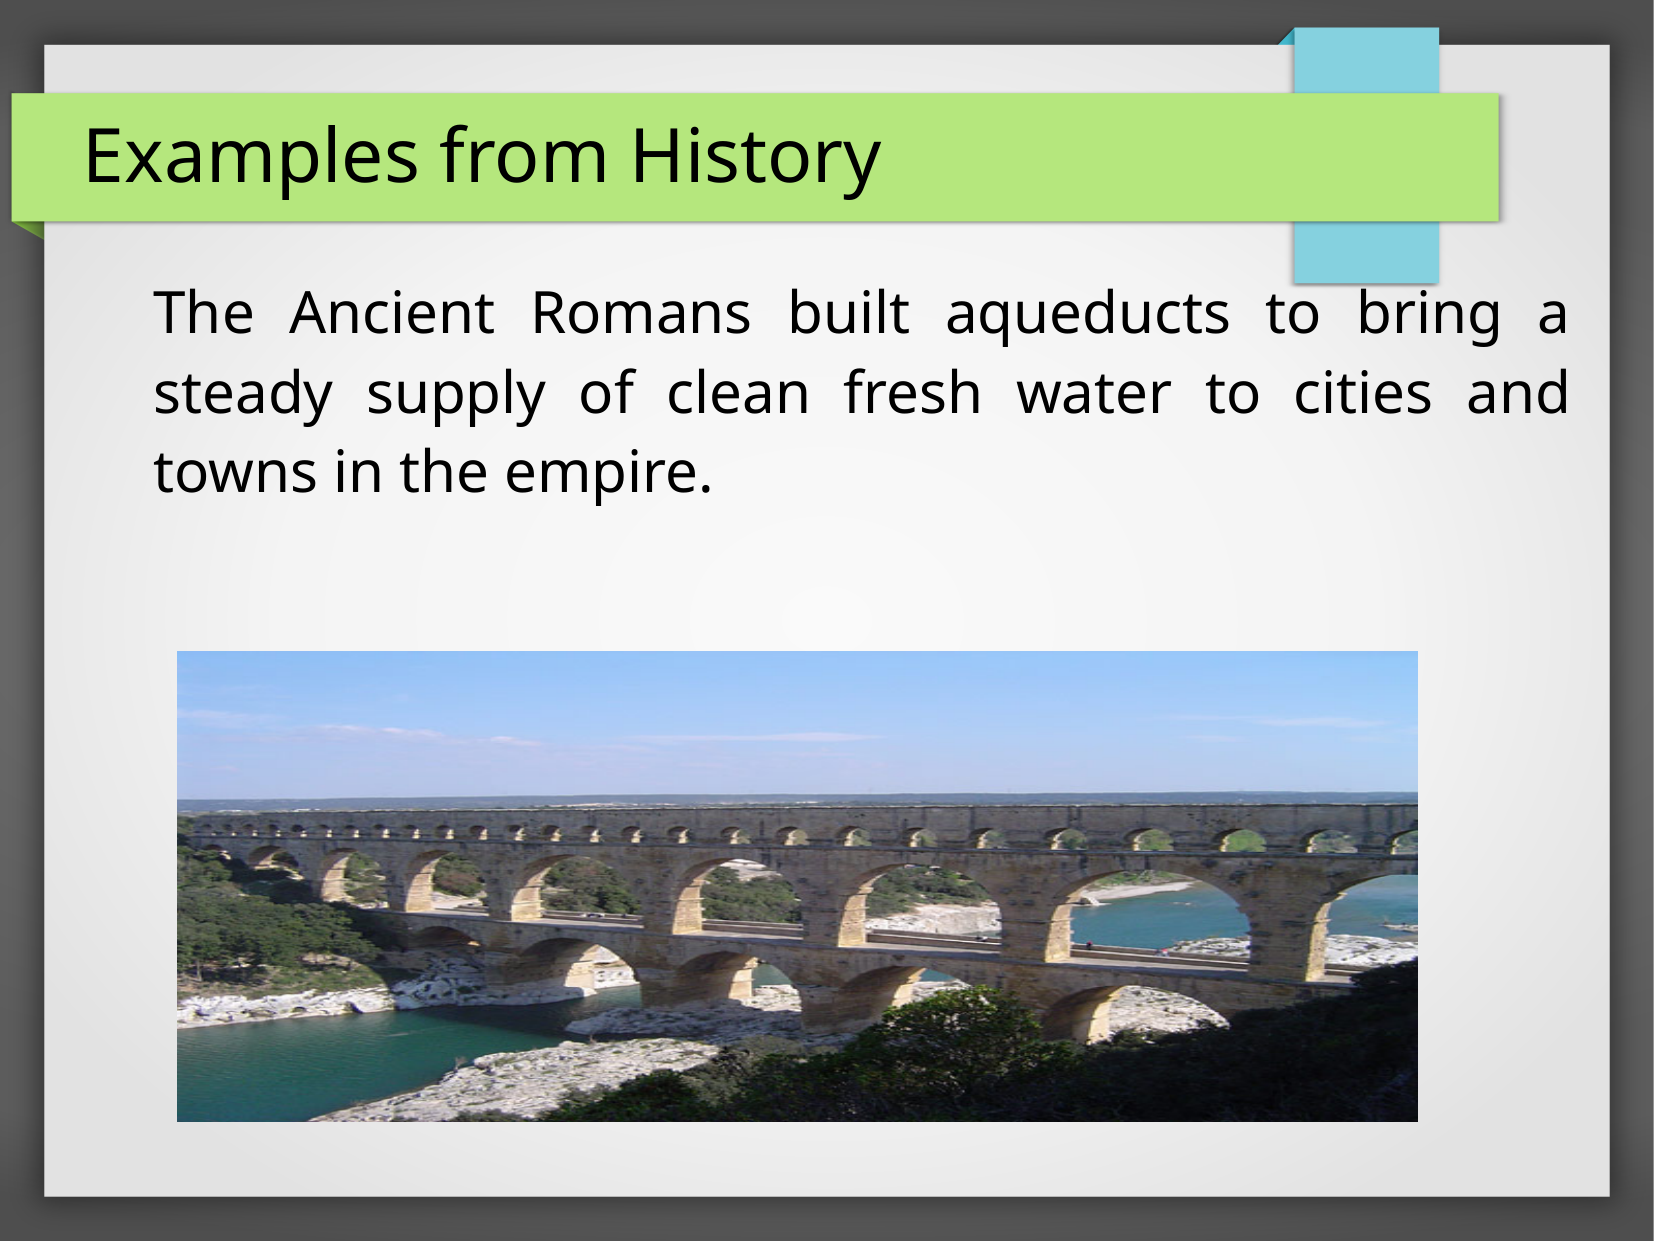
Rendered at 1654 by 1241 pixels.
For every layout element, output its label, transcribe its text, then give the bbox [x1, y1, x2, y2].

list The Ancient Romans built aqueducts to bring a steady supply of clean fresh water to cities and towns in the empire. [82, 271, 1571, 991]
title Examples from History [82, 78, 1264, 229]
picture [0, 0, 1654, 1241]
